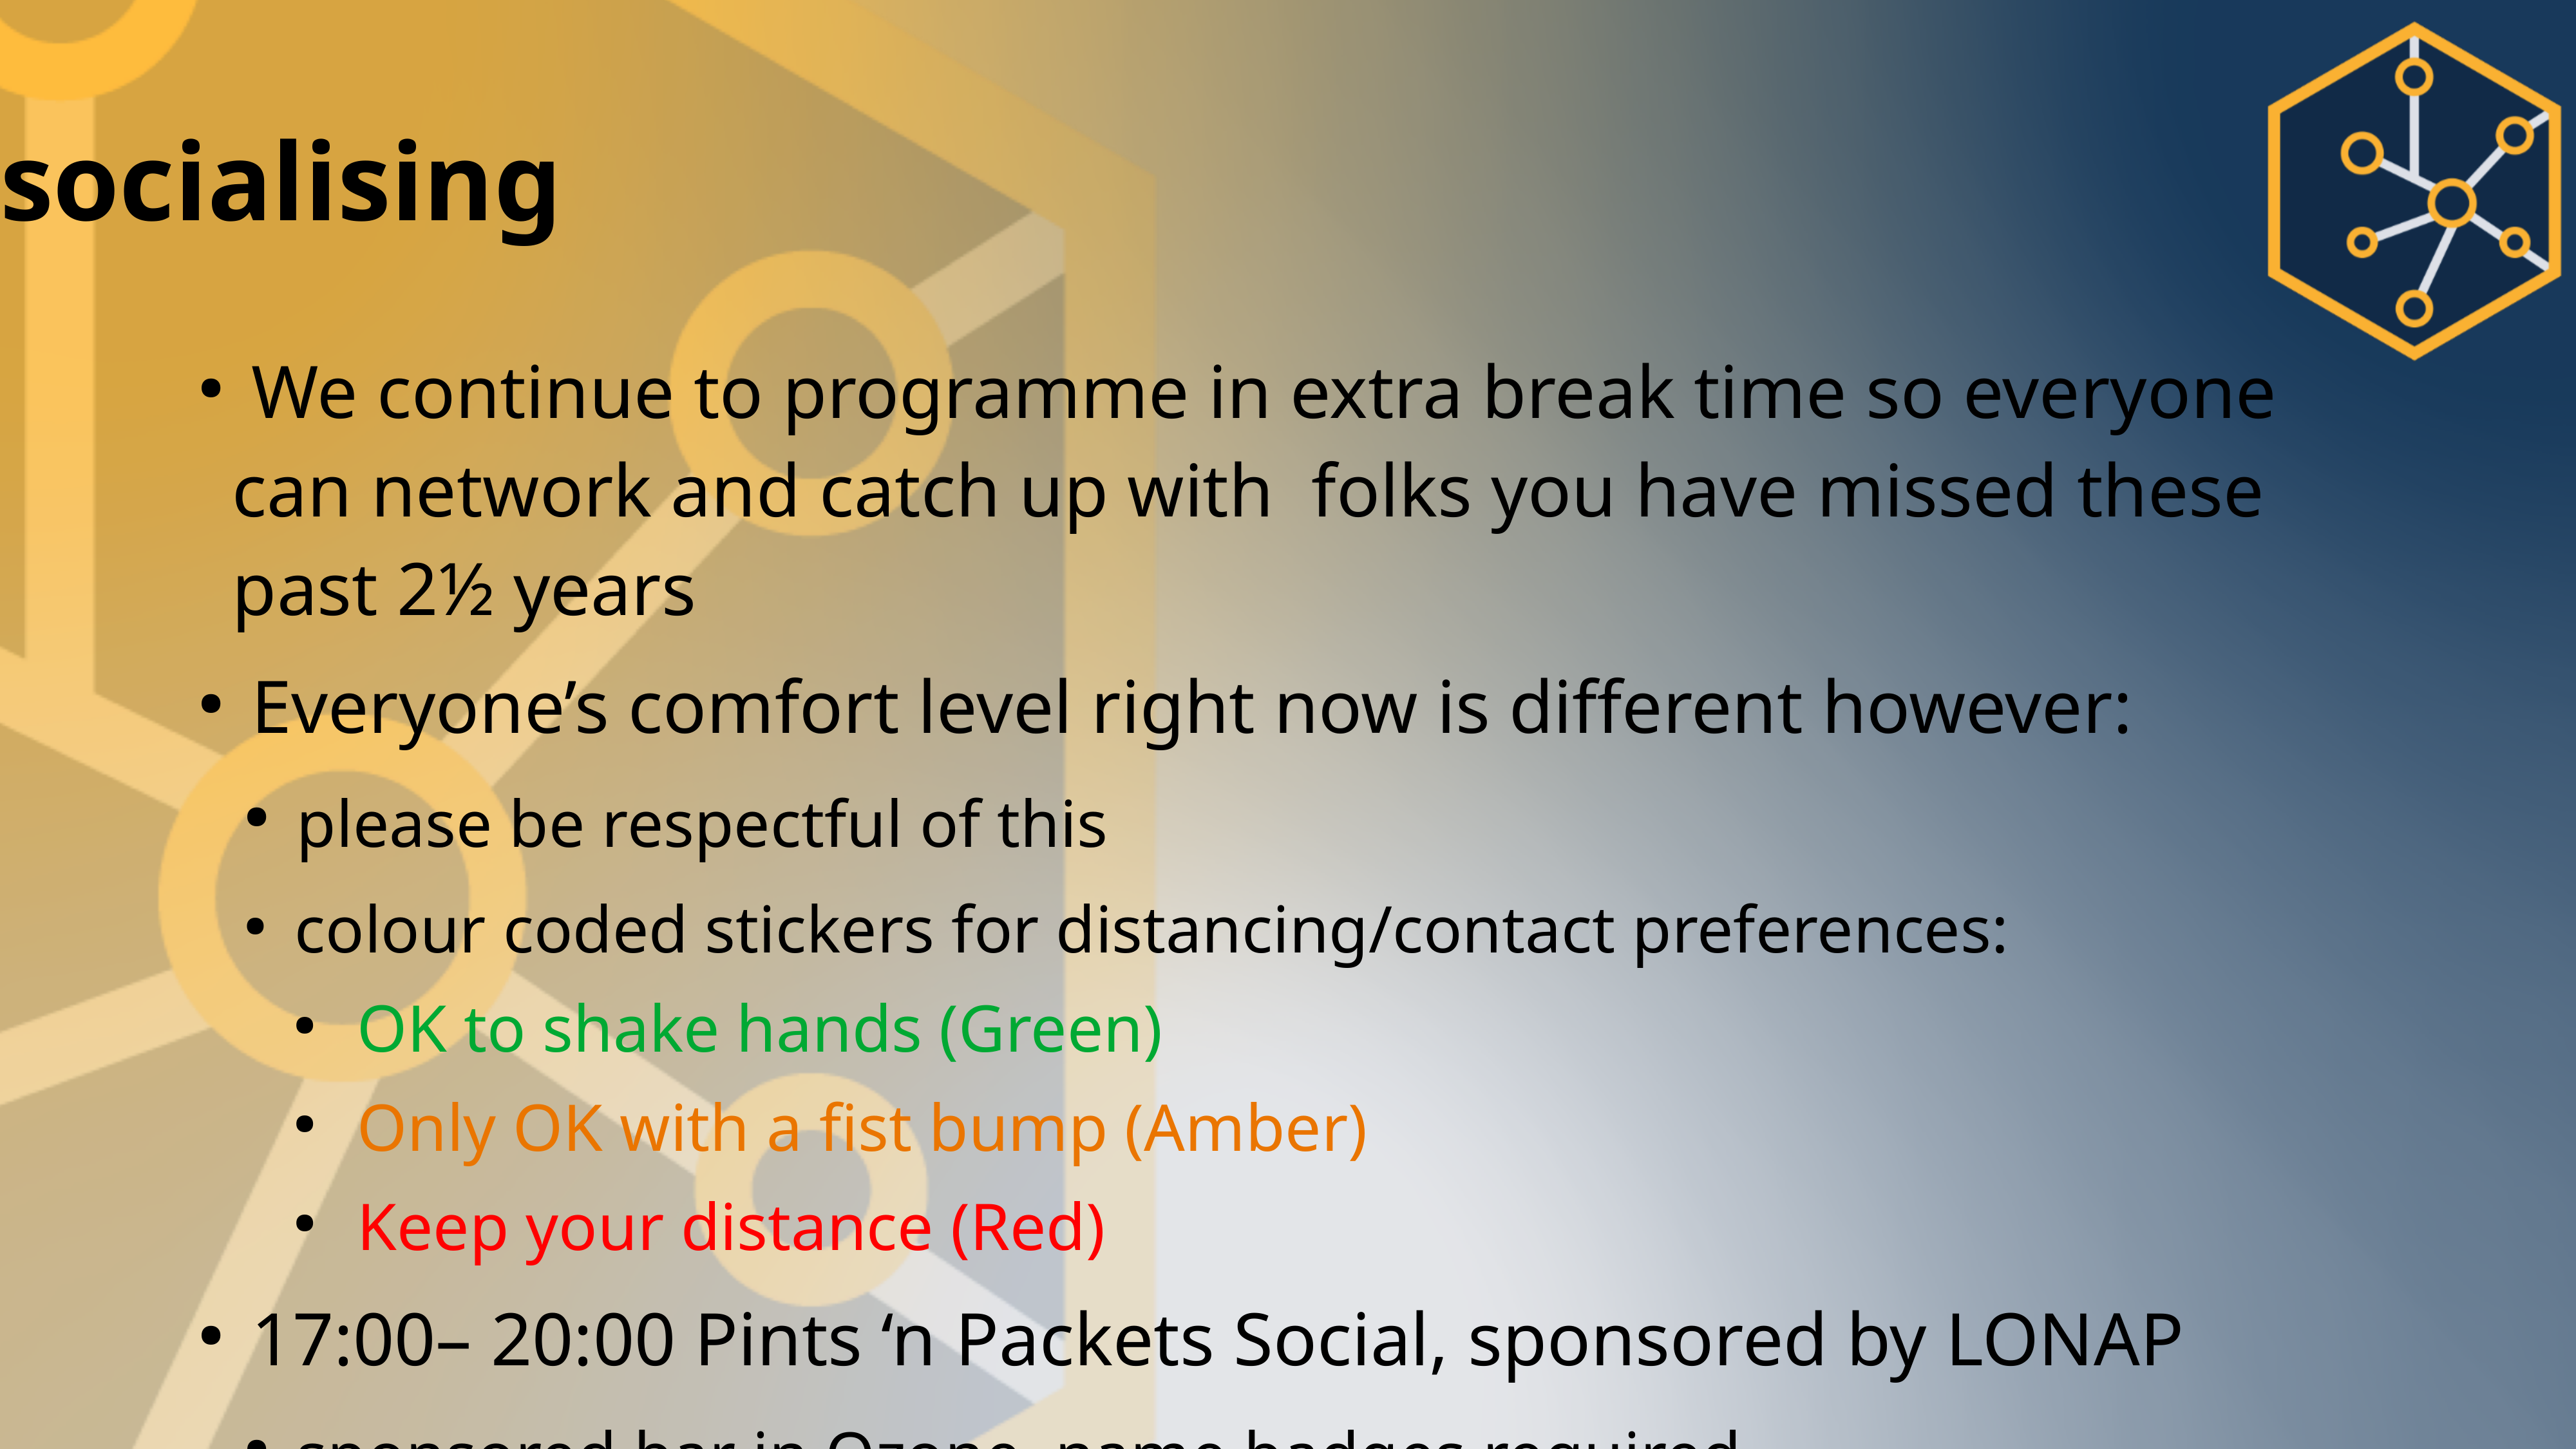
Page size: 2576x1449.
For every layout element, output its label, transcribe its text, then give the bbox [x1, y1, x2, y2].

title socialising [0, 0, 1440, 381]
picture [836, 1437, 864, 1449]
picture [0, 0, 2576, 1449]
list We continue to programme in extra break time so everyone can network and catch up with folks you have missed these past 2½ years Everyone’s comfort level right now is different however: please be respectful of this colour coded stickers for distancing/contact preferences: OK to shake hands (Green) Only OK with a fist bump (Amber) Keep your distance (Red) 17:00– 20:00 Pints ‘n Packets Social, sponsored by LONAP sponsored bar in Ozone, name badges required [186, 341, 2389, 1192]
